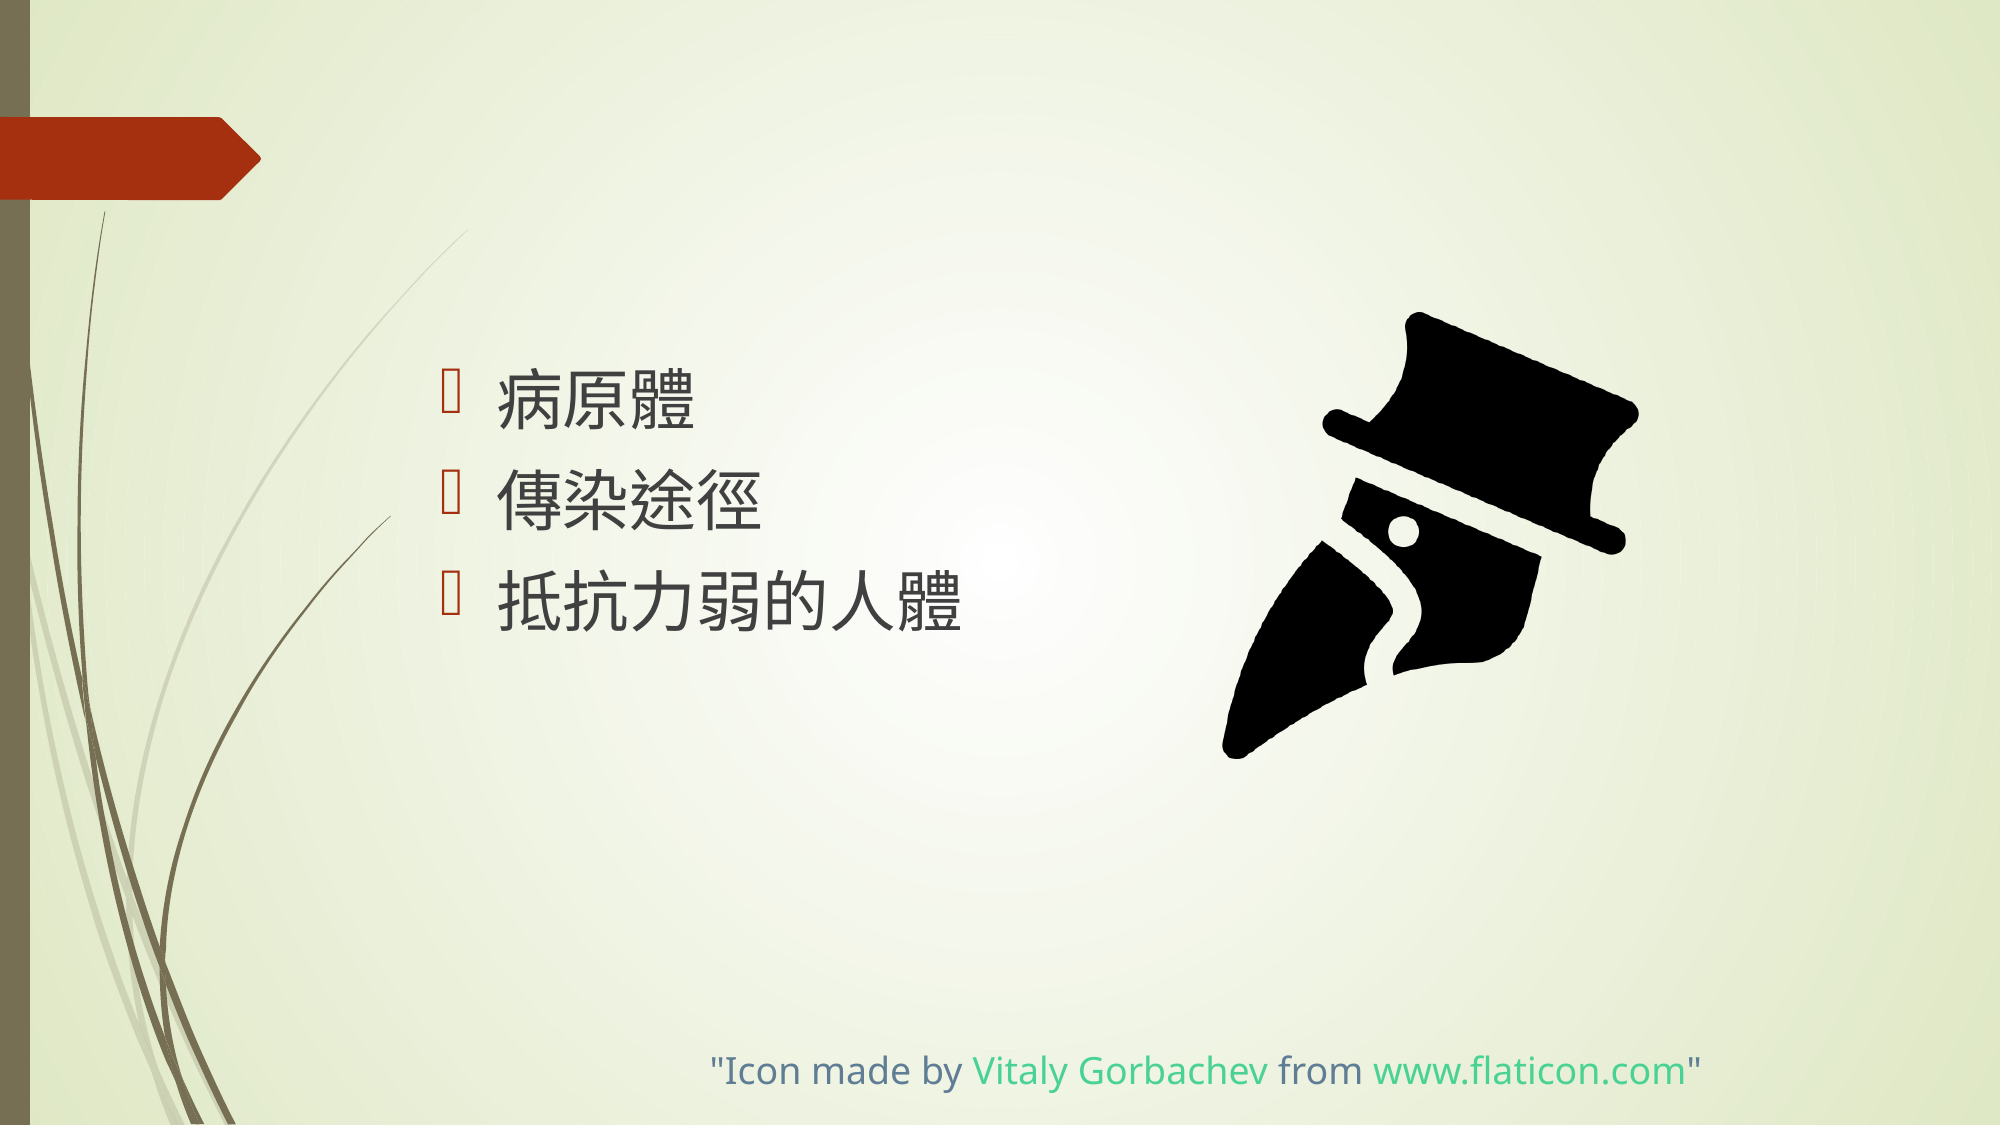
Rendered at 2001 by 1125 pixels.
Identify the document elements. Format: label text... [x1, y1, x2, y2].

list 病原體 傳染途徑 抵抗力弱的人體 [424, 350, 1888, 970]
picture [1207, 312, 1653, 759]
text_box "Icon made by Vitaly Gorbachev from www.flaticon.com" [694, 1039, 1717, 1105]
